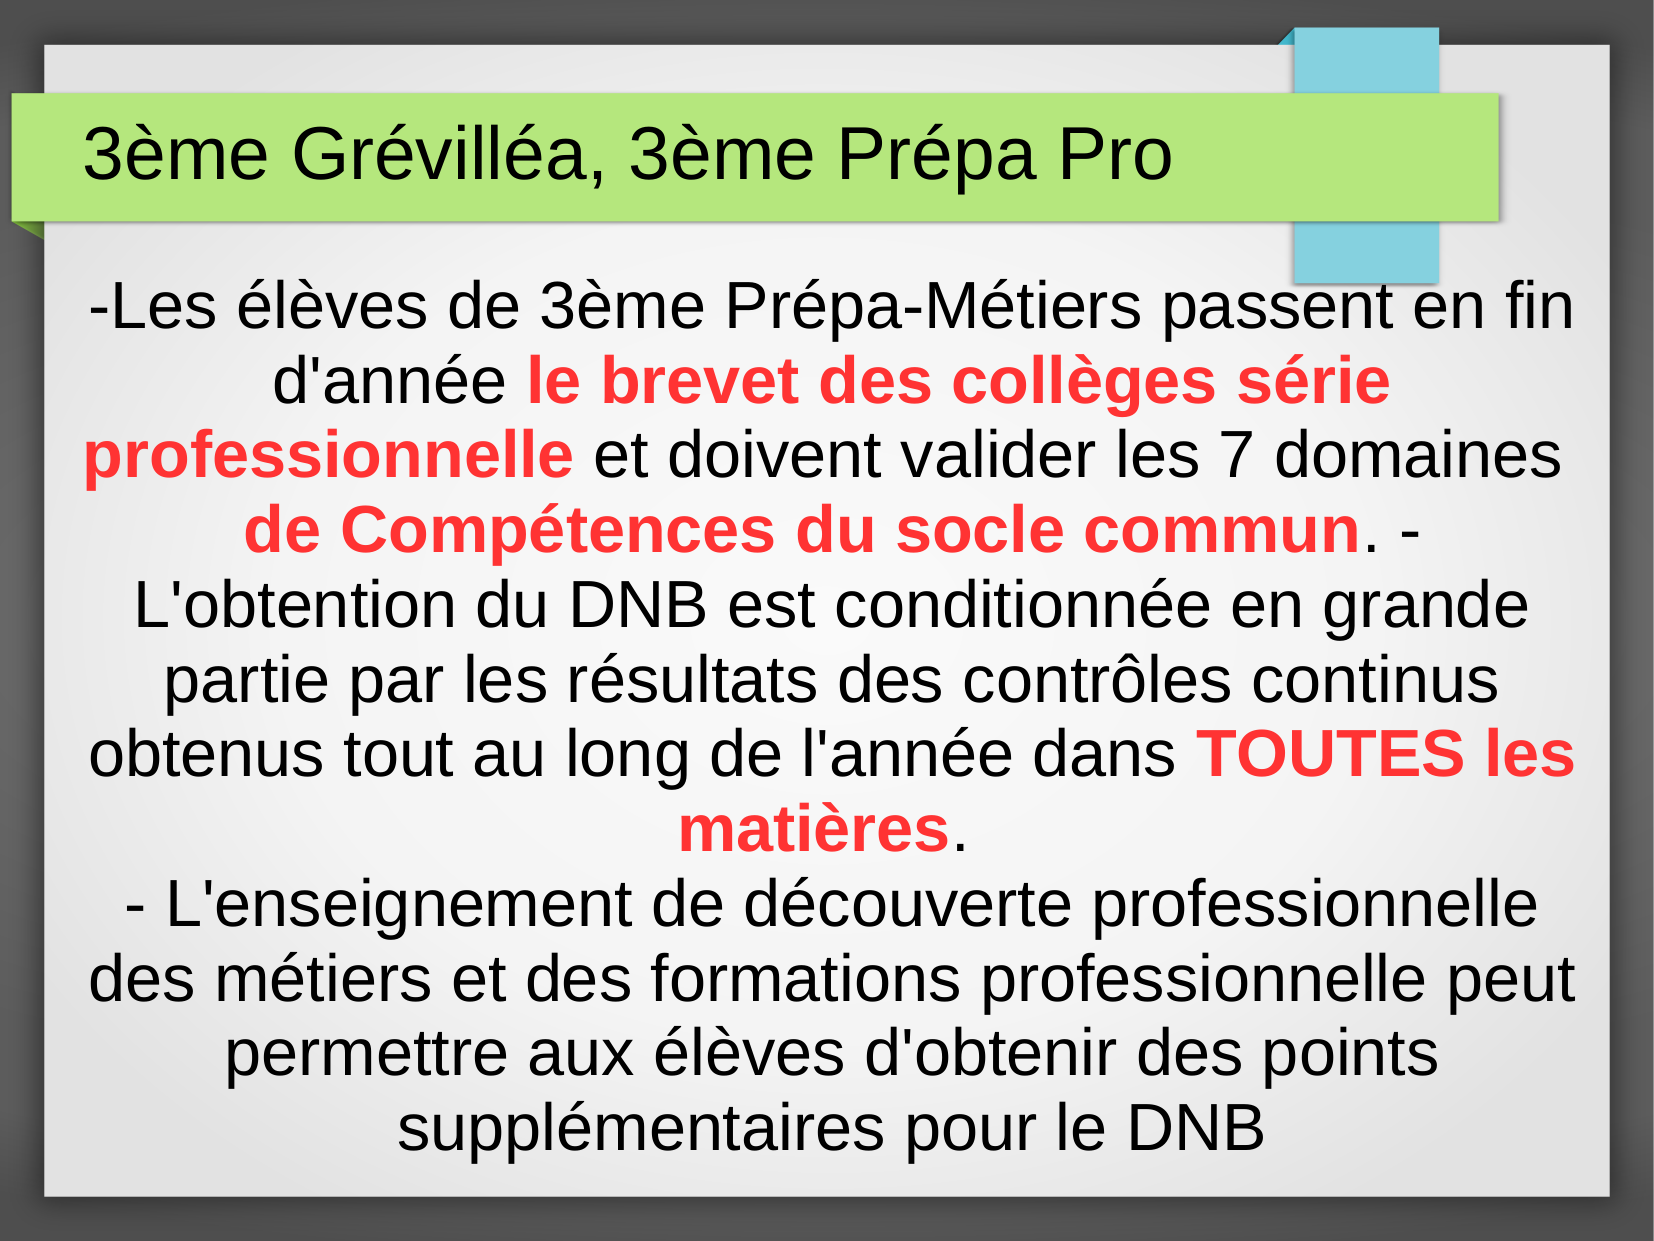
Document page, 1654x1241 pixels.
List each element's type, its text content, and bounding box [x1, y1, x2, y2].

title 3ème Grévilléa, 3ème Prépa Pro [82, 94, 1264, 213]
subtitle -Les élèves de 3ème Prépa-Métiers passent en fin d'année le brevet des collèges série professionnelle et doivent valider les 7 domaines de Compétences du socle commun. -L'obtention du DNB est conditionnée en grande partie par les résultats des contrôles continus obtenus tout au long de l'année dans TOUTES les matières. - L'enseignement de découverte professionnelle des métiers et des formations professionnelle peut permettre aux élèves d'obtenir des points supplémentaires pour le DNB [82, 237, 1583, 1166]
picture [0, 0, 1654, 1241]
